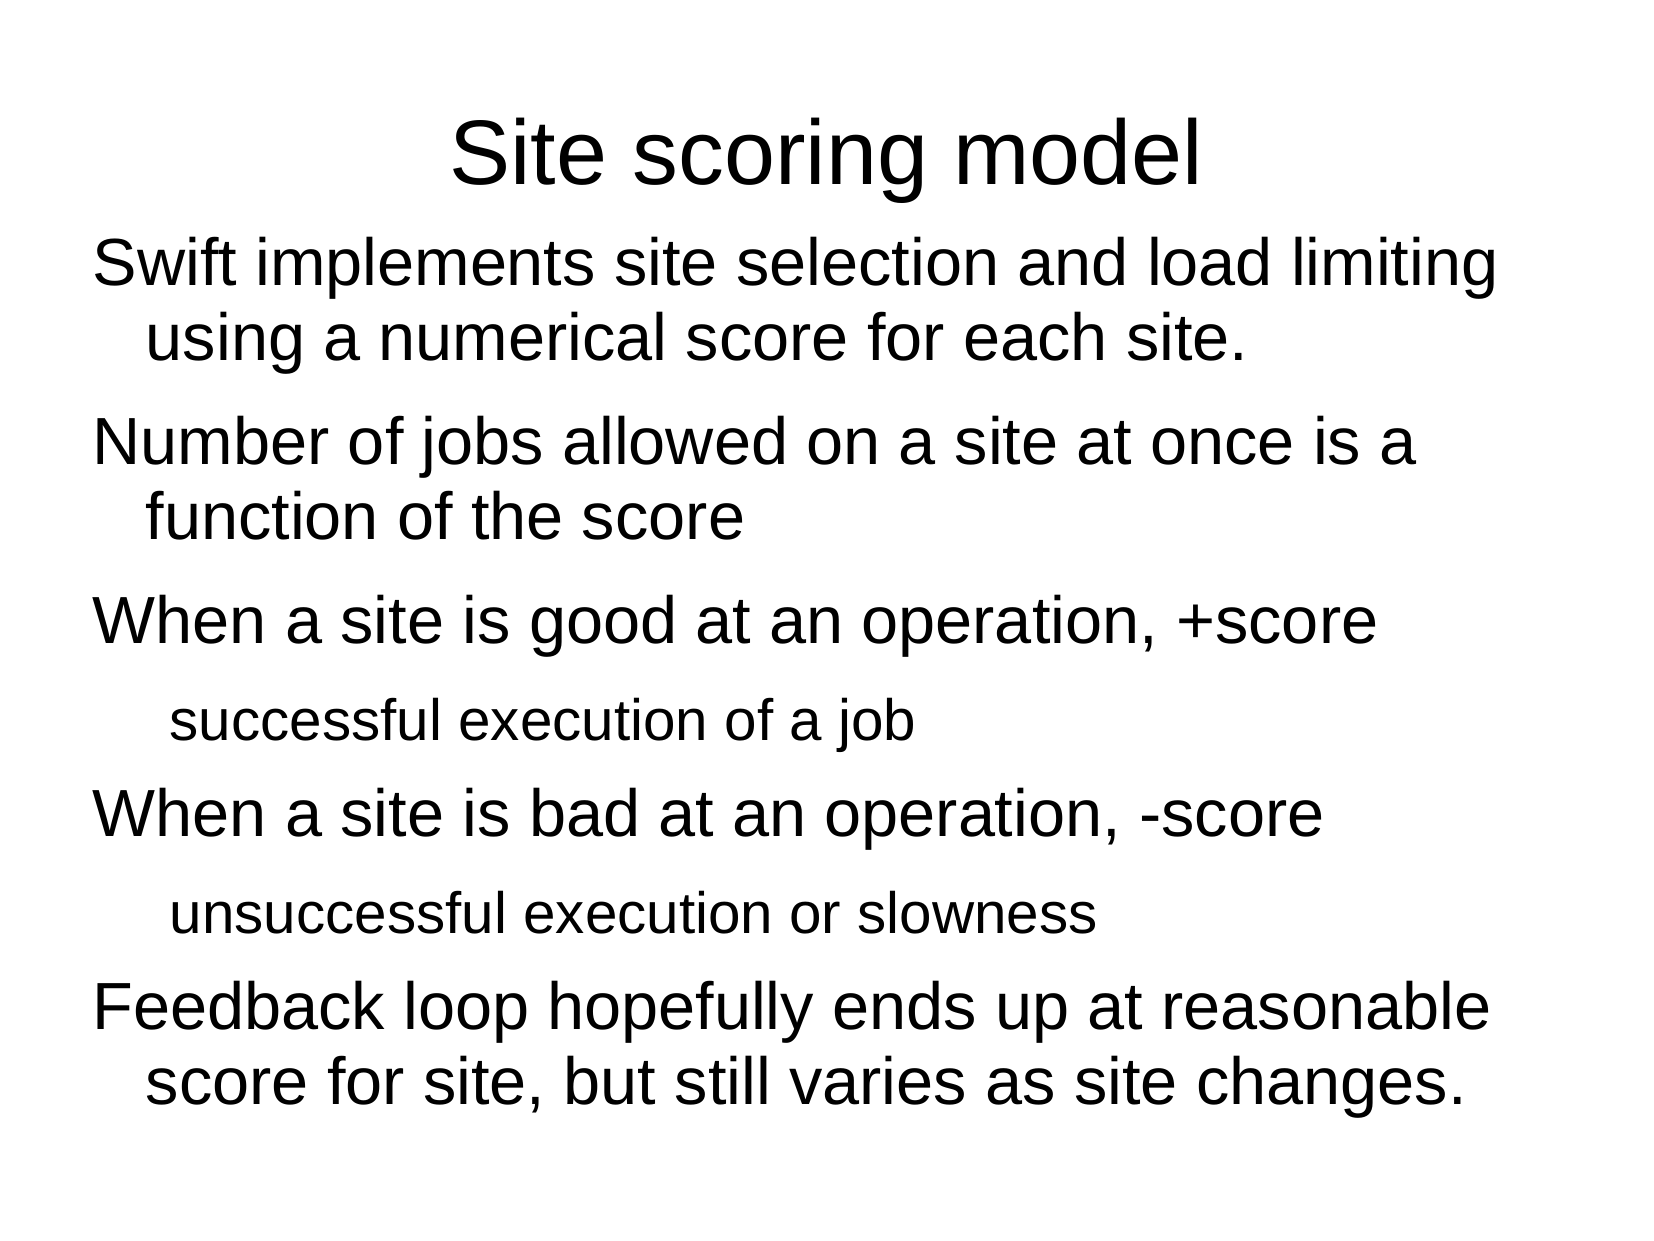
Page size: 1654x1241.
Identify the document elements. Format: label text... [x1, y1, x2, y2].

list Swift implements site selection and load limiting using a numerical score for each site. Number of jobs allowed on a site at once is a function of the score When a site is good at an operation, +score successful execution of a job When a site is bad at an operation, -score unsuccessful execution or slowness Feedback loop hopefully ends up at reasonable score for site, but still varies as site changes. [75, 225, 1564, 1139]
title Site scoring model [82, 56, 1571, 250]
